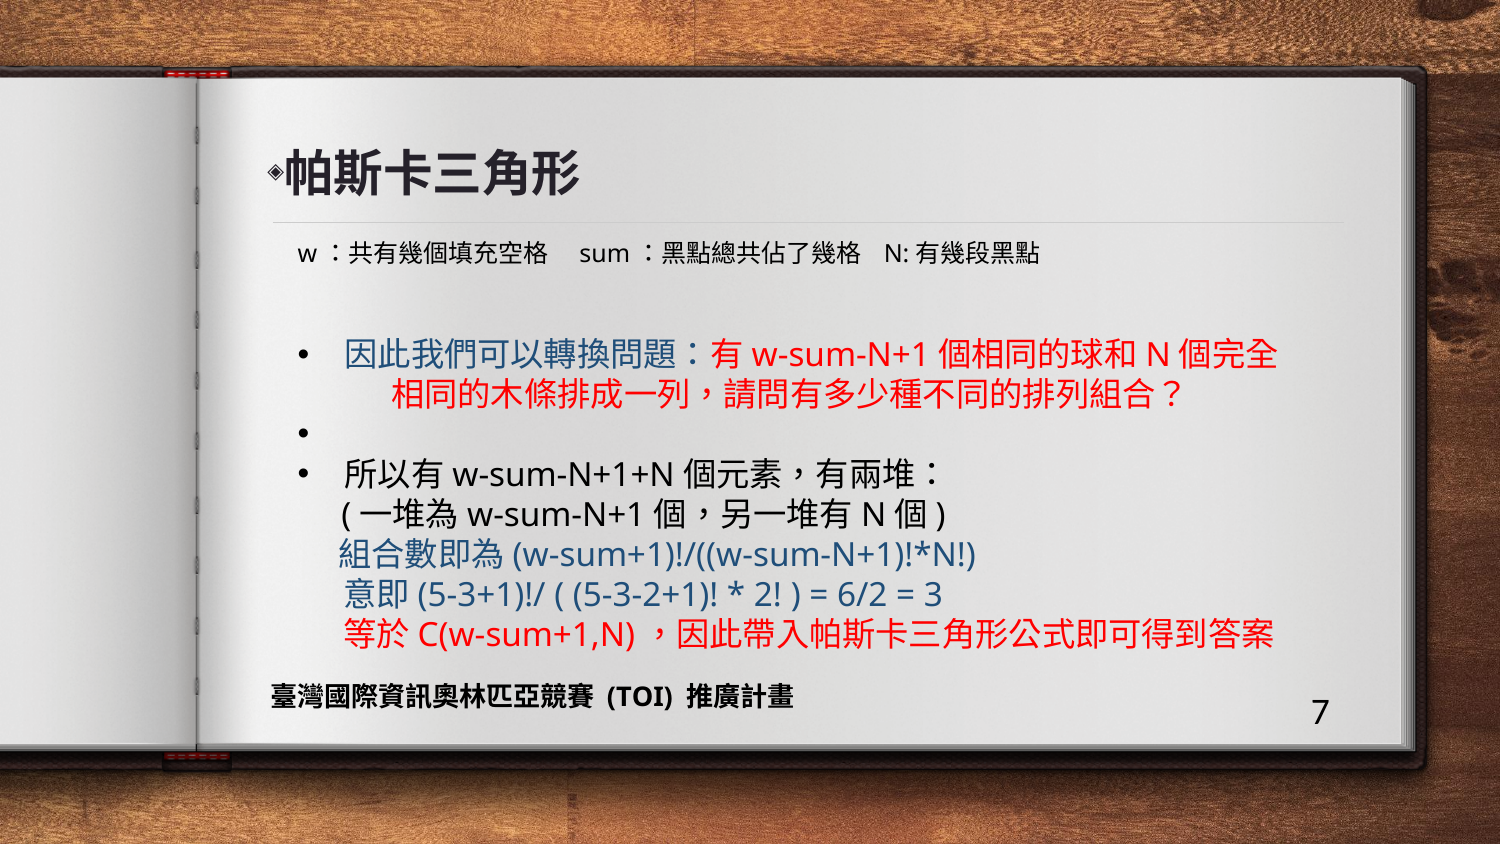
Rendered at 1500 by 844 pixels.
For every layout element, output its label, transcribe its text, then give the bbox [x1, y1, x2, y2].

text_box [1295, 672, 1386, 737]
list 帕斯卡三角形 [252, 126, 1194, 216]
text_box 因此我們可以轉換問題：有w-sum-N+1個相同的球和N個完全相同的木條排成一列，請問有多少種不同的排列組合？ 所以有w-sum-N+1+N個元素，有兩堆： (一堆為w-sum-N+1個，另一堆有N個) 組合數即為(w-sum+1)!/((w-sum-N+1)!*N!) 意即(5-3+1)!/ ( (5-3-2+1)! * 2! ) = 6/2 = 3 等於C(w-sum+1,N)，因此帶入帕斯卡三角形公式即可得到答案 [282, 326, 1296, 665]
text_box w：共有幾個填充空格 sum：黑點總共佔了幾格 N:有幾段黑點 [283, 230, 1260, 275]
